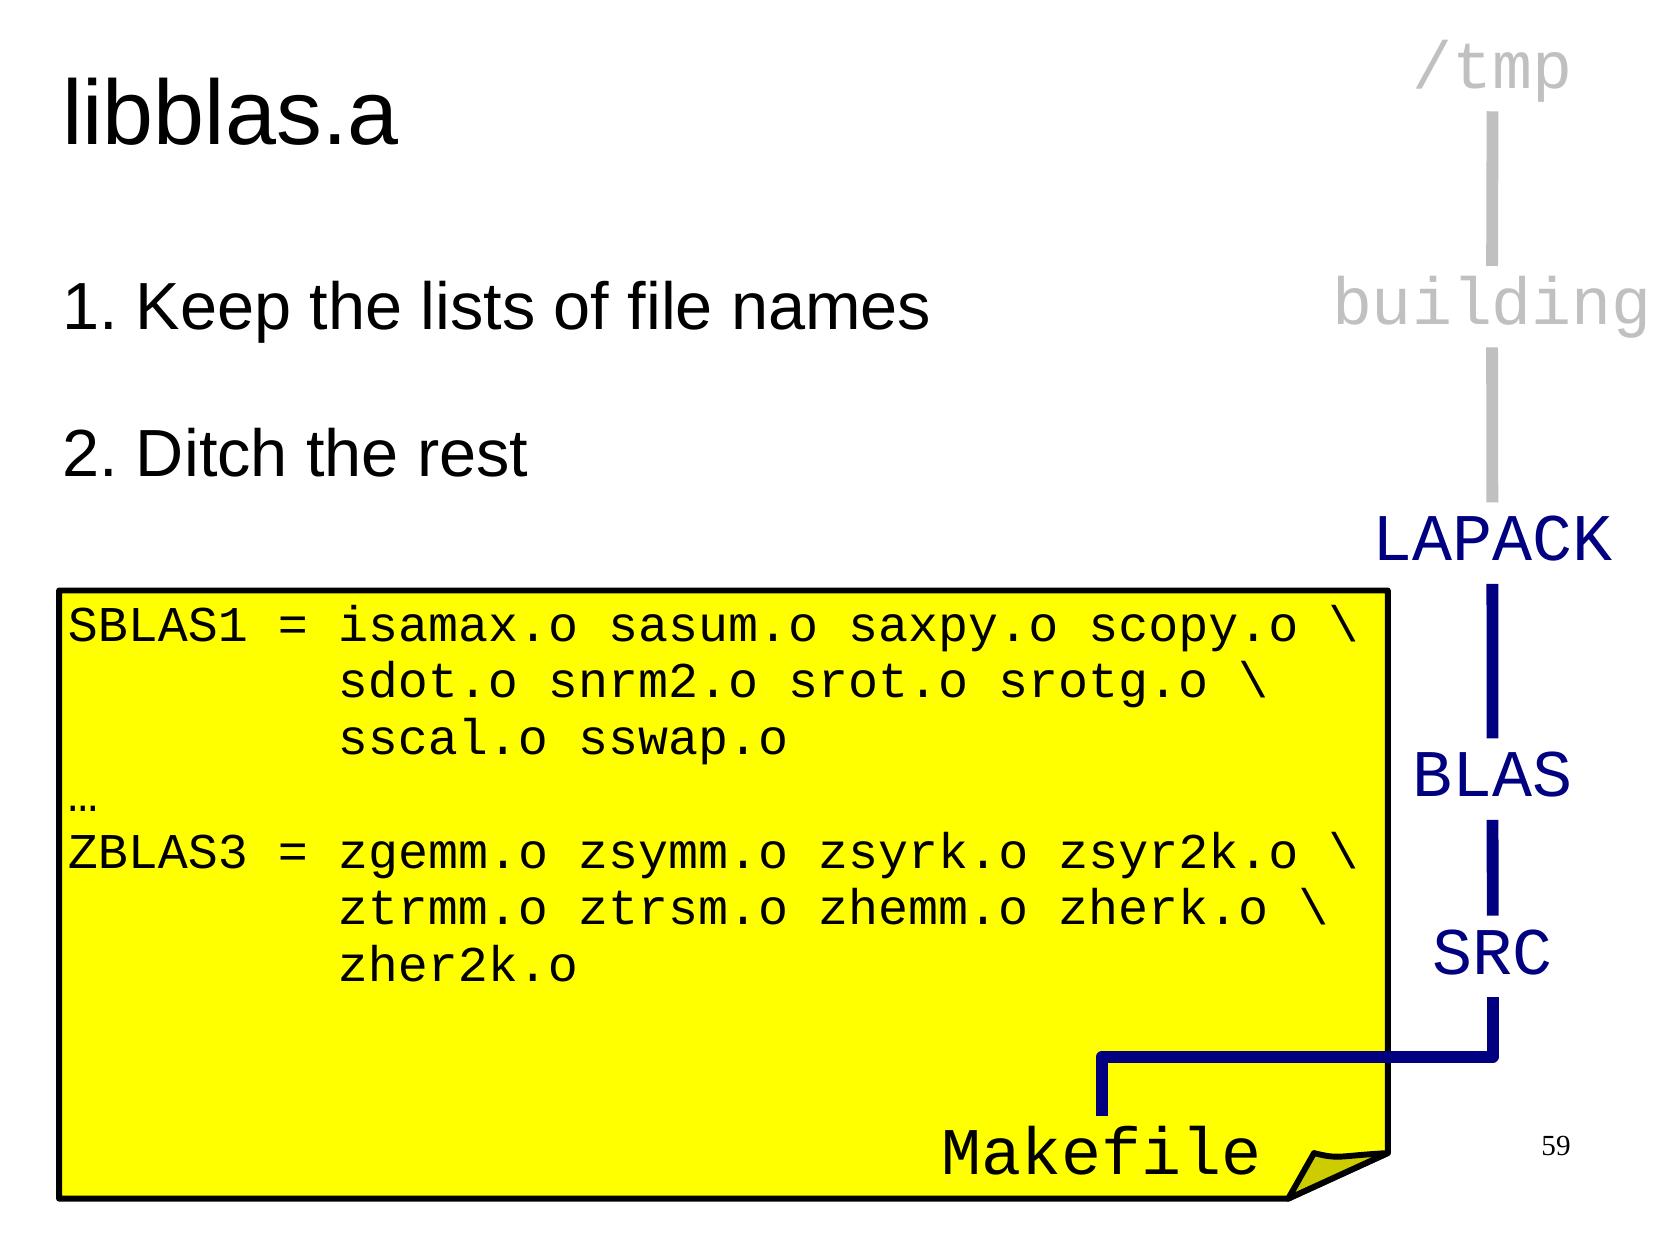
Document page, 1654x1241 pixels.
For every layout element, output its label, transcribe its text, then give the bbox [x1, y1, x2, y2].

text_box building [1329, 265, 1654, 348]
text_box Makefile [938, 1116, 1266, 1198]
text_box 1. Keep the lists of file names [59, 265, 938, 347]
text_box SBLAS1 = isamax.o sasum.o saxpy.o scopy.o \ sdot.o snrm2.o srot.o srotg.o \ sscal.o sswap.o … ZBLAS3 = zgemm.o zsymm.o zsyrk.o zsyr2k.o \ ztrmm.o ztrsm.o zhemm.o zherk.o \ zher2k.o [59, 590, 1388, 1199]
text_box BLAS [1409, 738, 1576, 820]
text_box LAPACK [1369, 502, 1616, 584]
text_box /tmp [1409, 29, 1576, 112]
text_box libblas.a [59, 59, 403, 168]
text_box 2. Ditch the rest [59, 413, 534, 495]
text_box SRC [1429, 915, 1556, 998]
